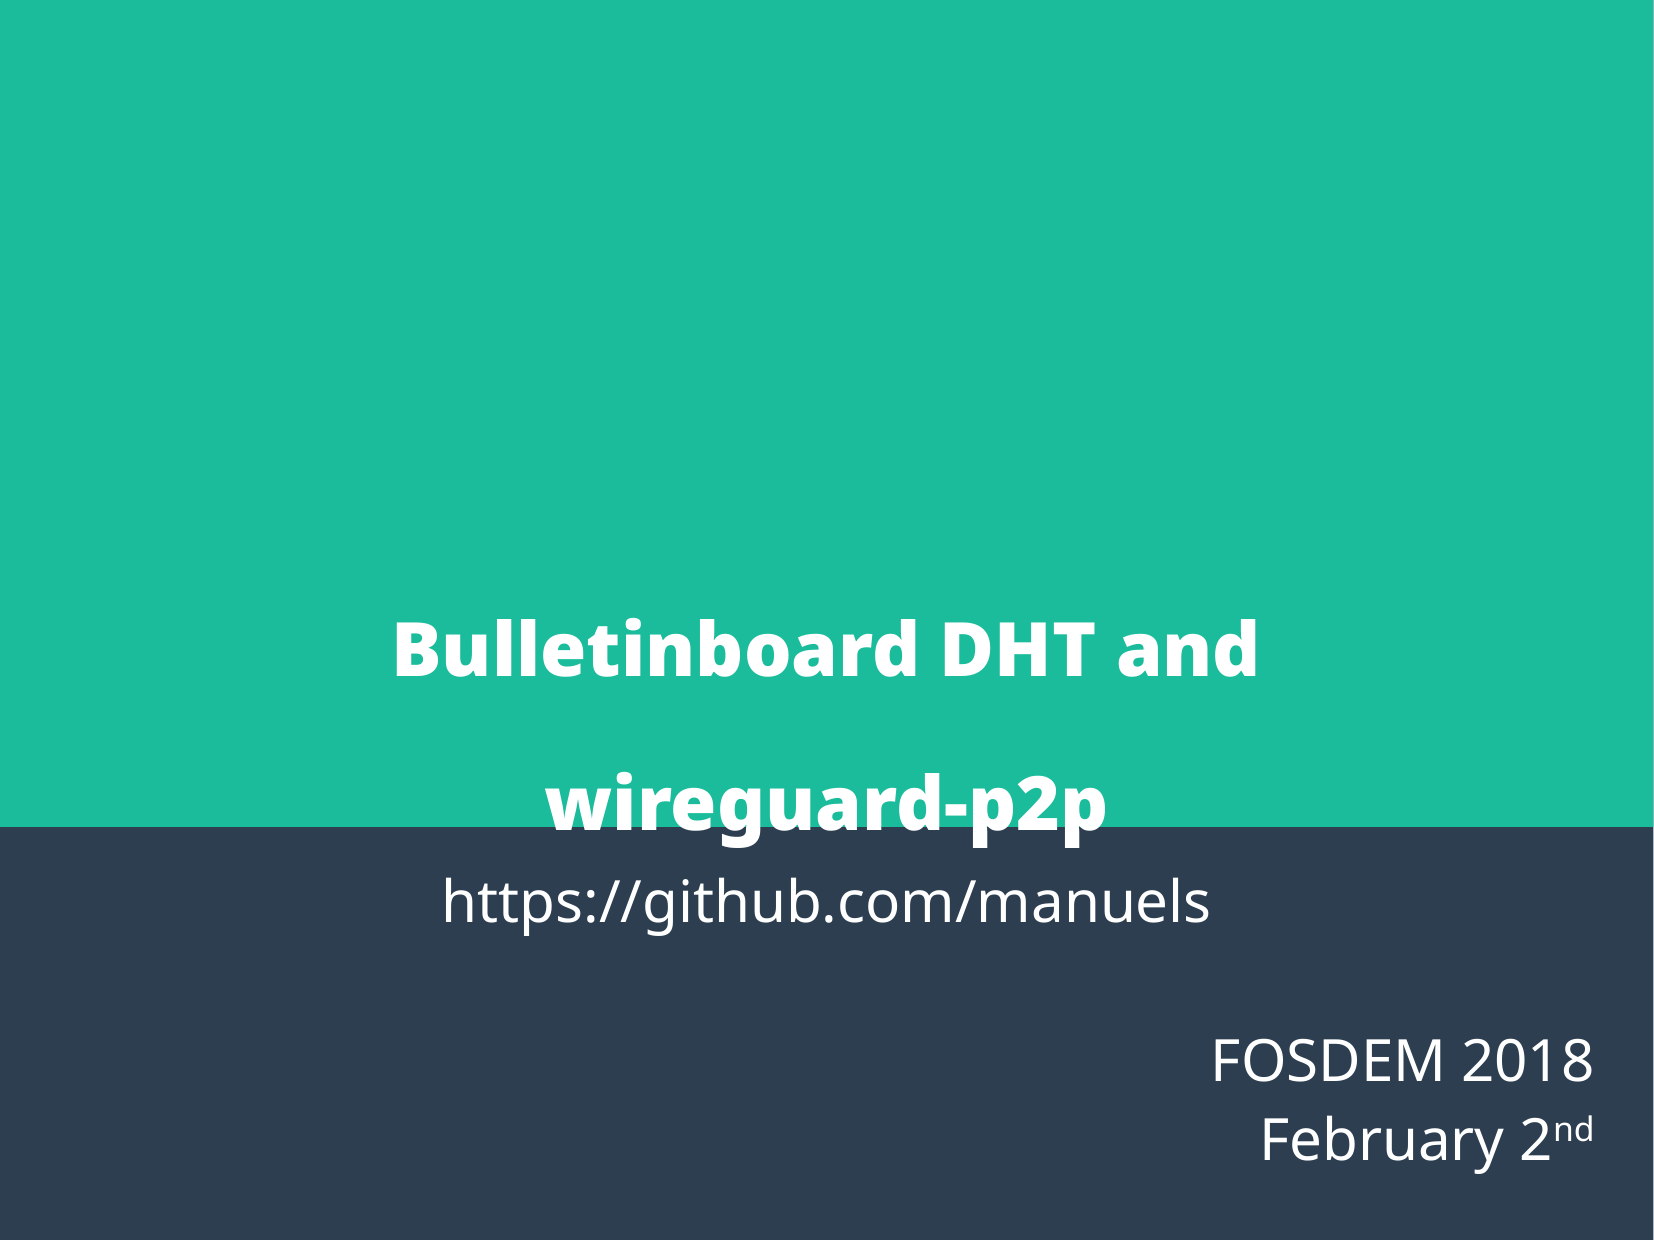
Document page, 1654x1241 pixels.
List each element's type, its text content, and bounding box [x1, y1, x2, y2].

subtitle https://github.com/manuels FOSDEM 2018 February 2nd [59, 856, 1595, 1182]
title Bulletinboard DHT and wireguard-p2p [59, 589, 1595, 808]
